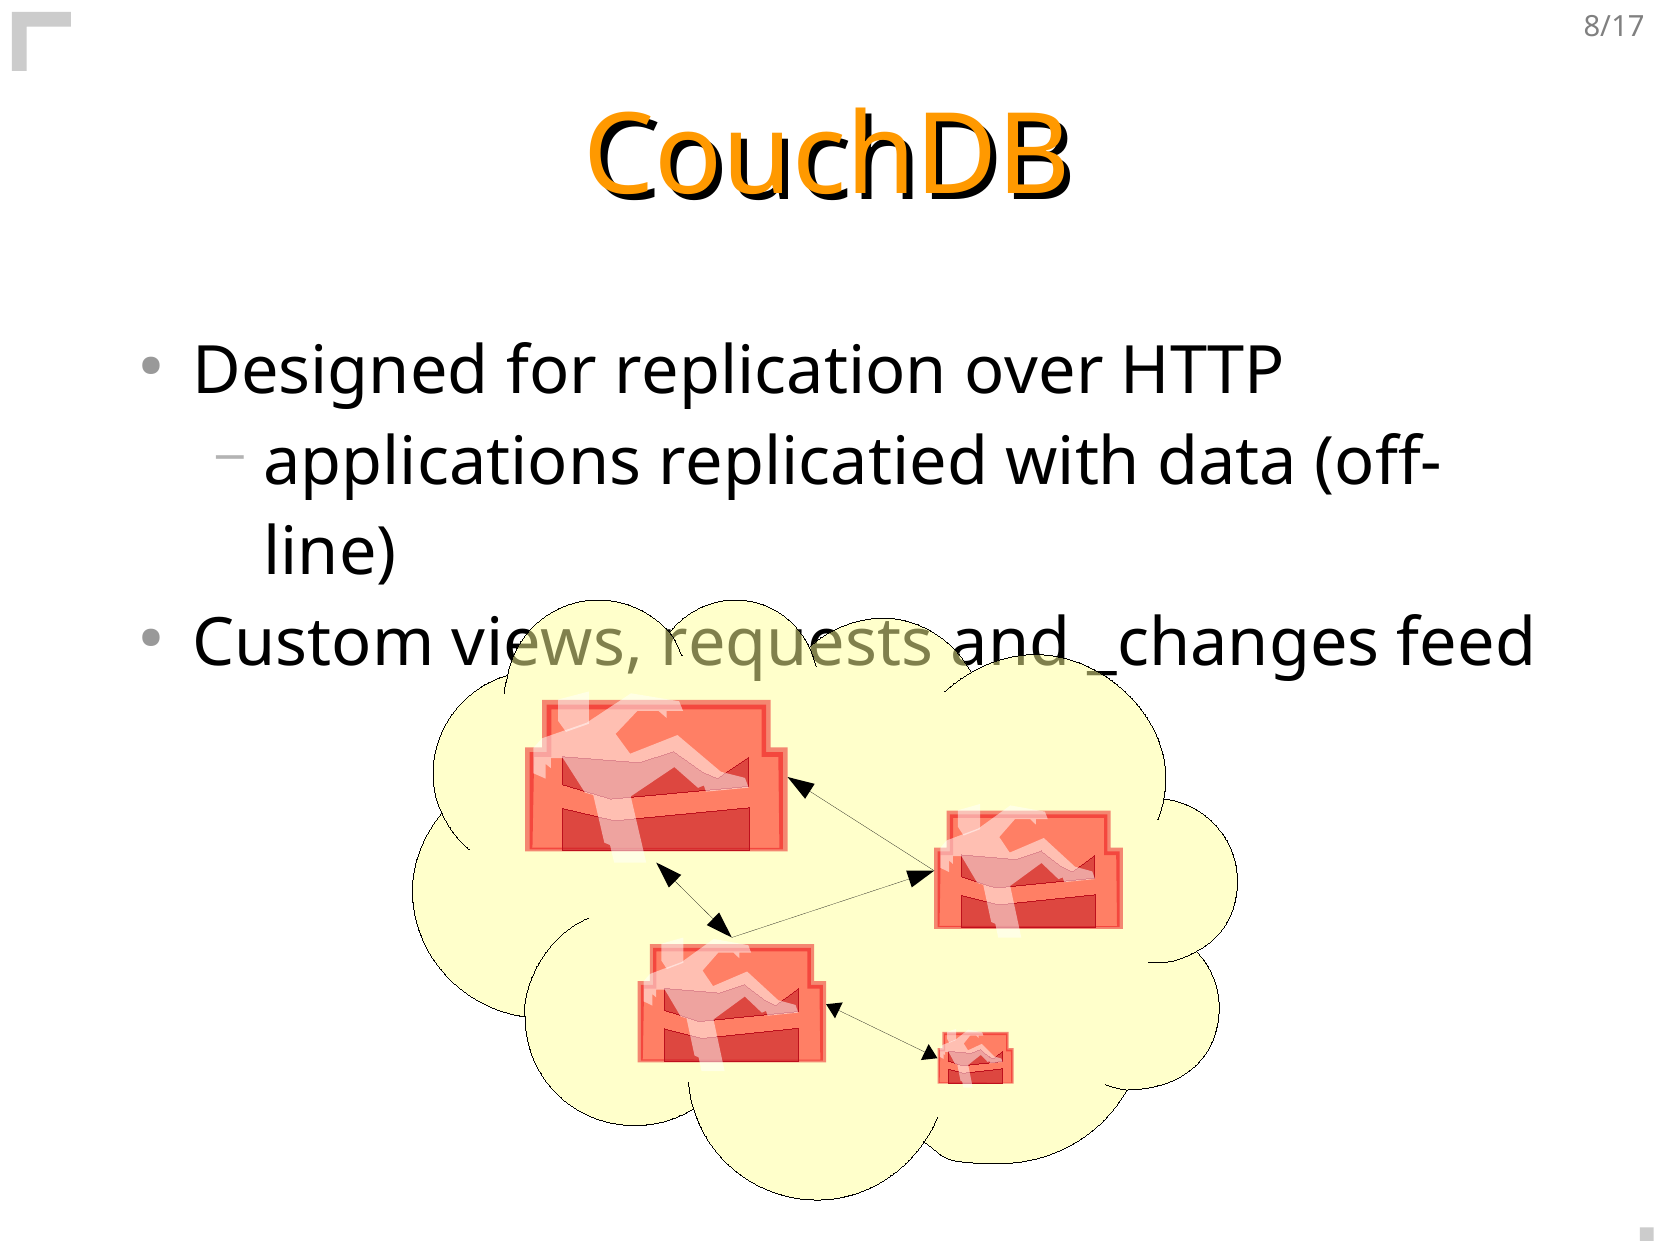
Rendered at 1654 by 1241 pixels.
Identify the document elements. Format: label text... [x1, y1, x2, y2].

list Designed for replication over HTTP applications replicatied with data (off-line) Custom views, requests and _changes feed [121, 322, 1561, 1132]
title CouchDB [121, 46, 1534, 254]
text_box [412, 600, 1238, 1201]
